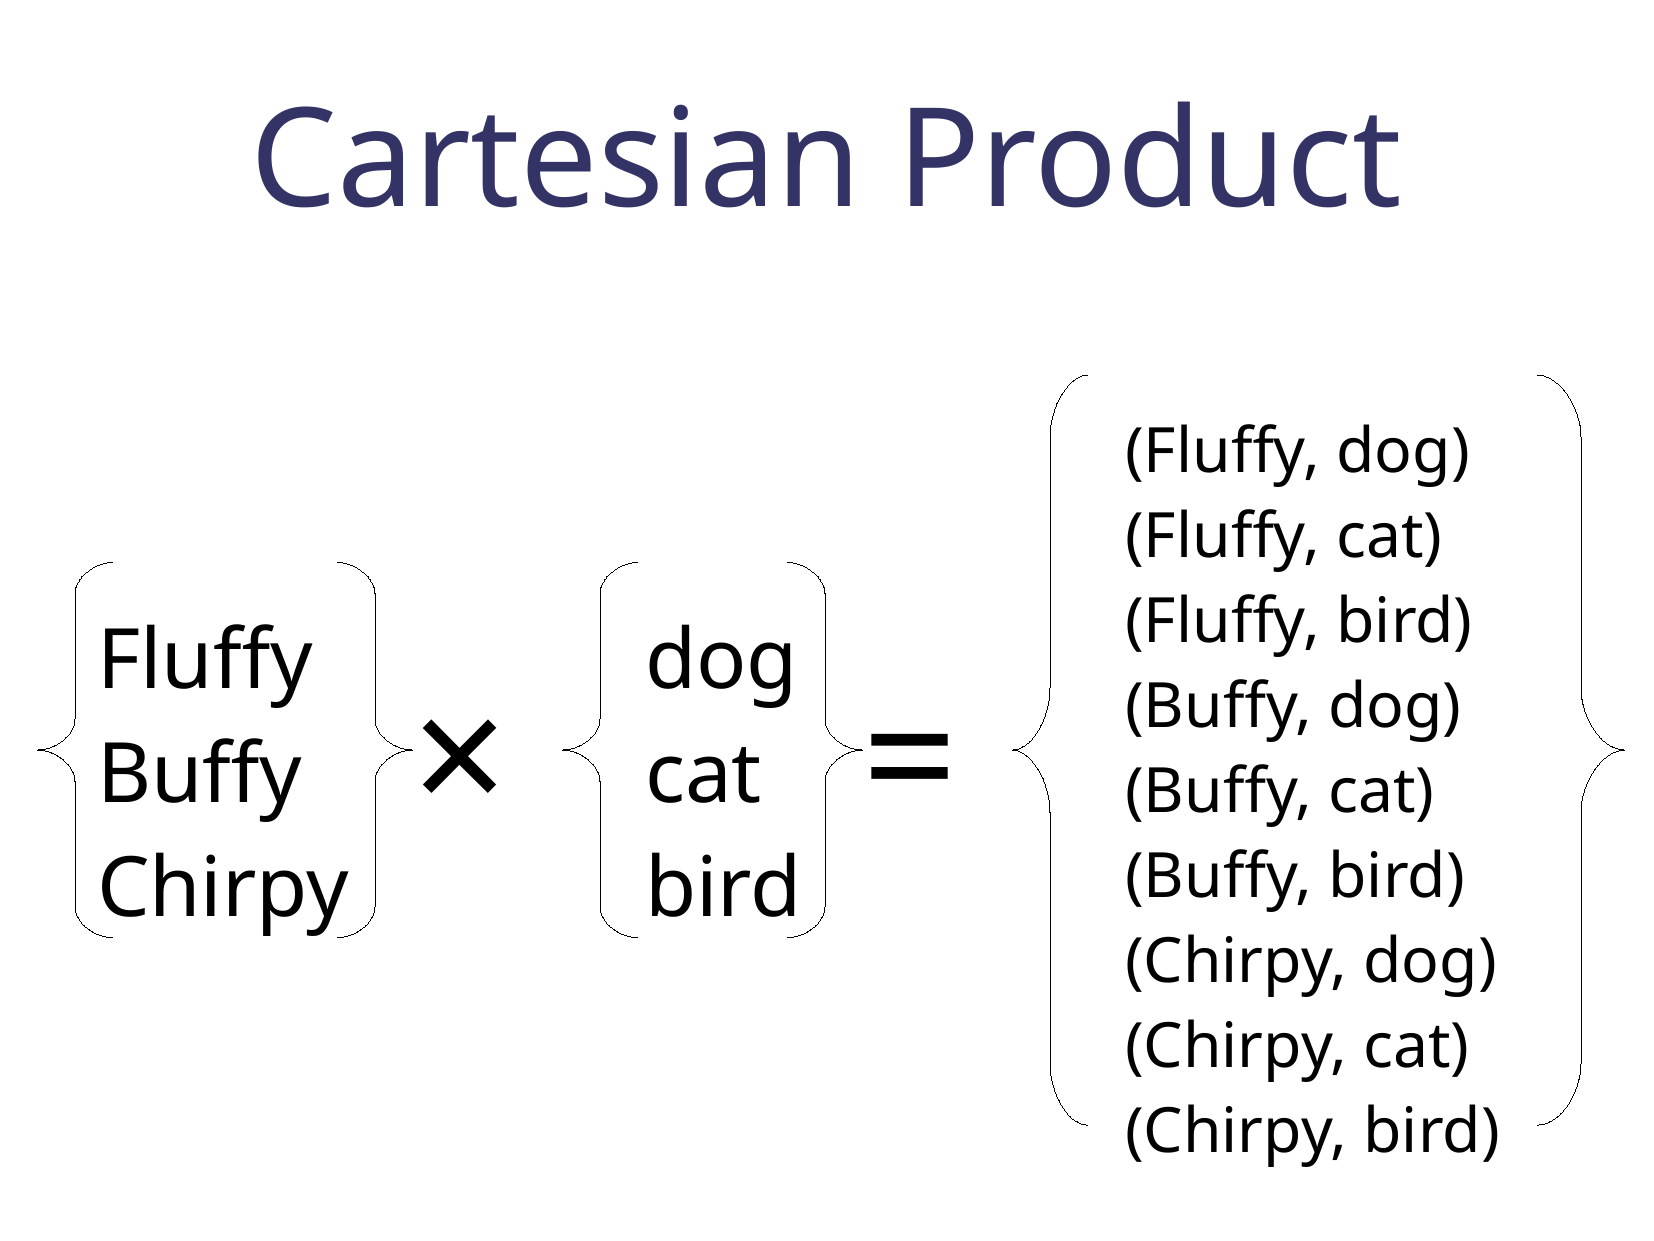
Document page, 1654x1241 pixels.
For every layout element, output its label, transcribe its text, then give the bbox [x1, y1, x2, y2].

text_box (Fluffy, dog) (Fluffy, cat) (Fluffy, bird) (Buffy, dog) (Buffy, cat) (Buffy, bird) (Chirpy, dog) (Chirpy, cat) (Chirpy, bird) [1125, 405, 1549, 1088]
text_box = [862, 637, 1013, 863]
title Cartesian Product [82, 49, 1571, 257]
text_box × [412, 637, 563, 841]
text_box dog cat bird [645, 600, 863, 976]
subtitle Fluffy Buffy Chirpy [97, 600, 427, 976]
